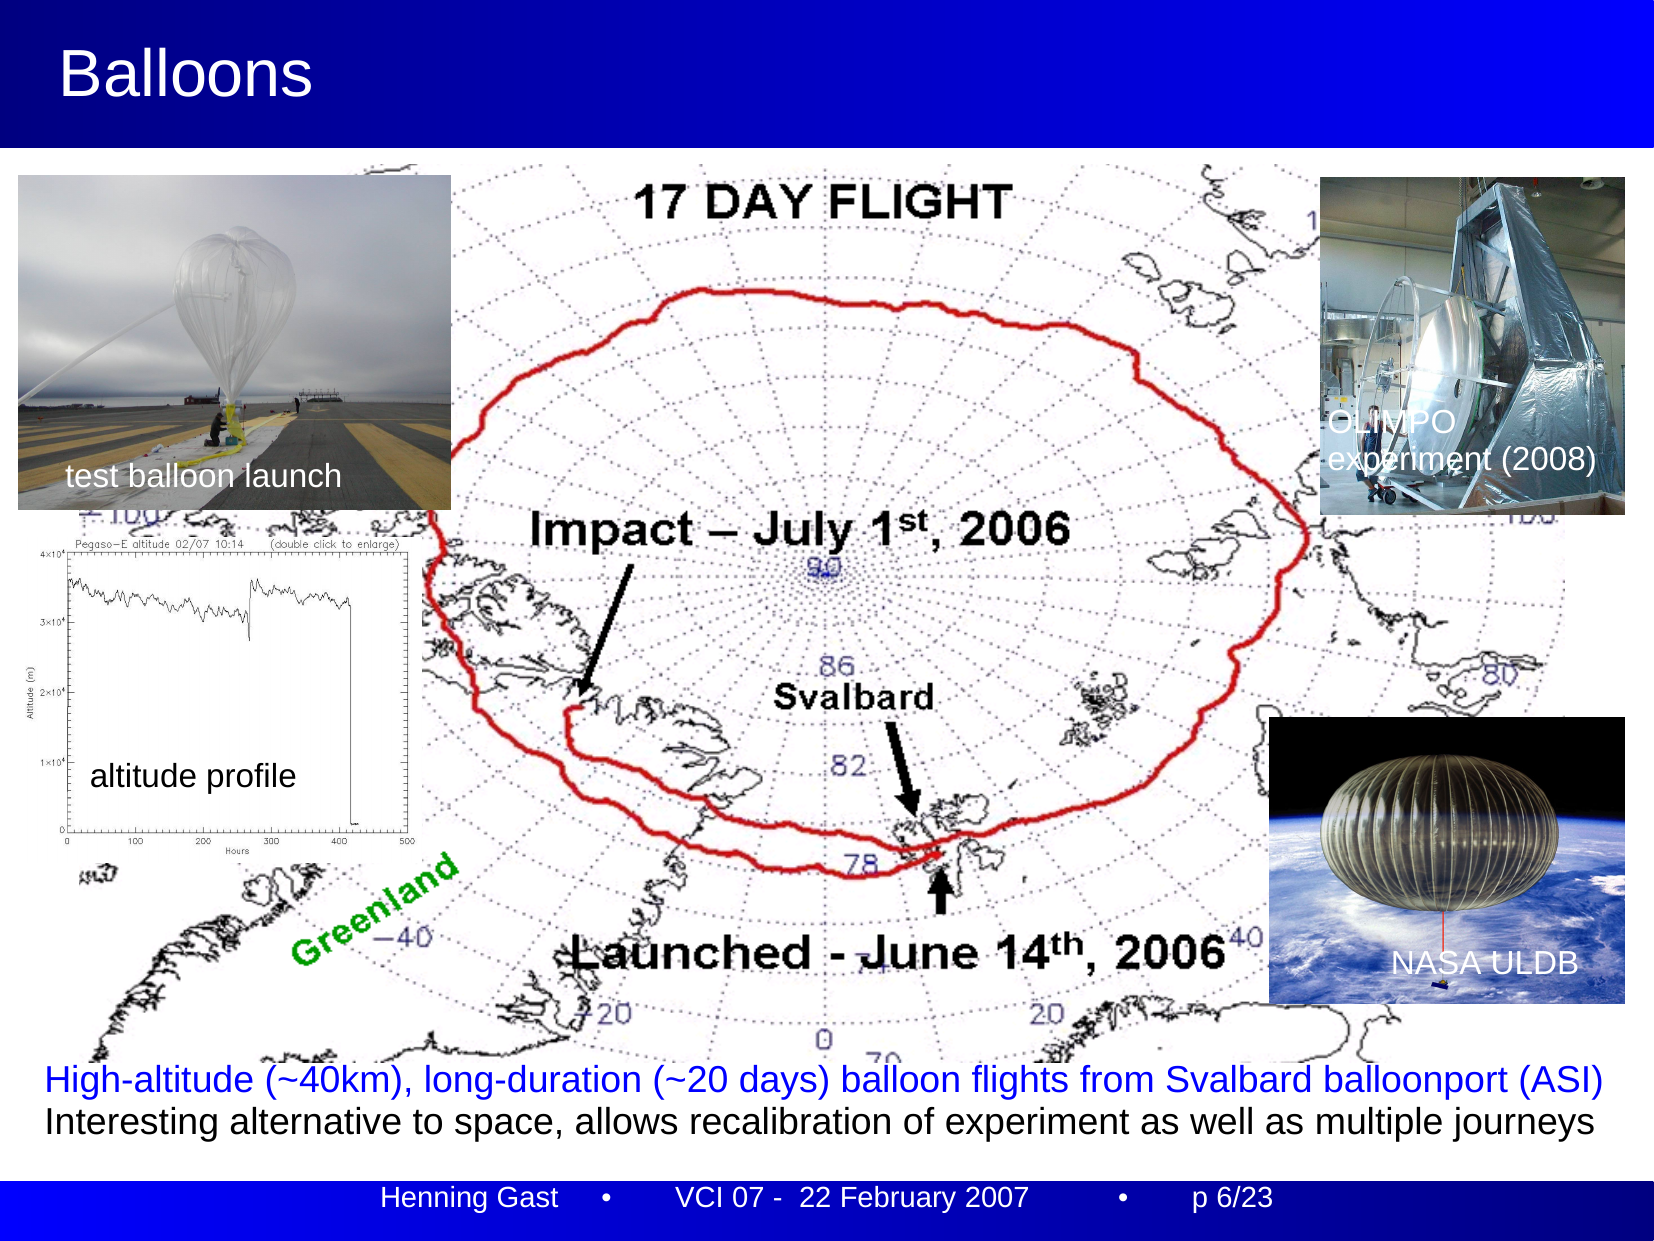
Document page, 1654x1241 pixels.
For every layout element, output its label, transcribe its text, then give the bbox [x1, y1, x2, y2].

text_box test balloon launch [50, 450, 376, 515]
text_box OLIMPO experiment (2008) [1312, 395, 1642, 510]
text_box High-altitude (~40km), long-duration (~20 days) balloon flights from Svalbard balloonport (ASI) Interesting alternative to space, allows recalibration of experiment as well as multiple journeys [29, 1051, 1651, 1178]
text_box altitude profile [75, 750, 400, 815]
text_box NASA ULDB [1375, 937, 1613, 1002]
title Balloons [0, 0, 1654, 148]
picture [17, 164, 1625, 1051]
